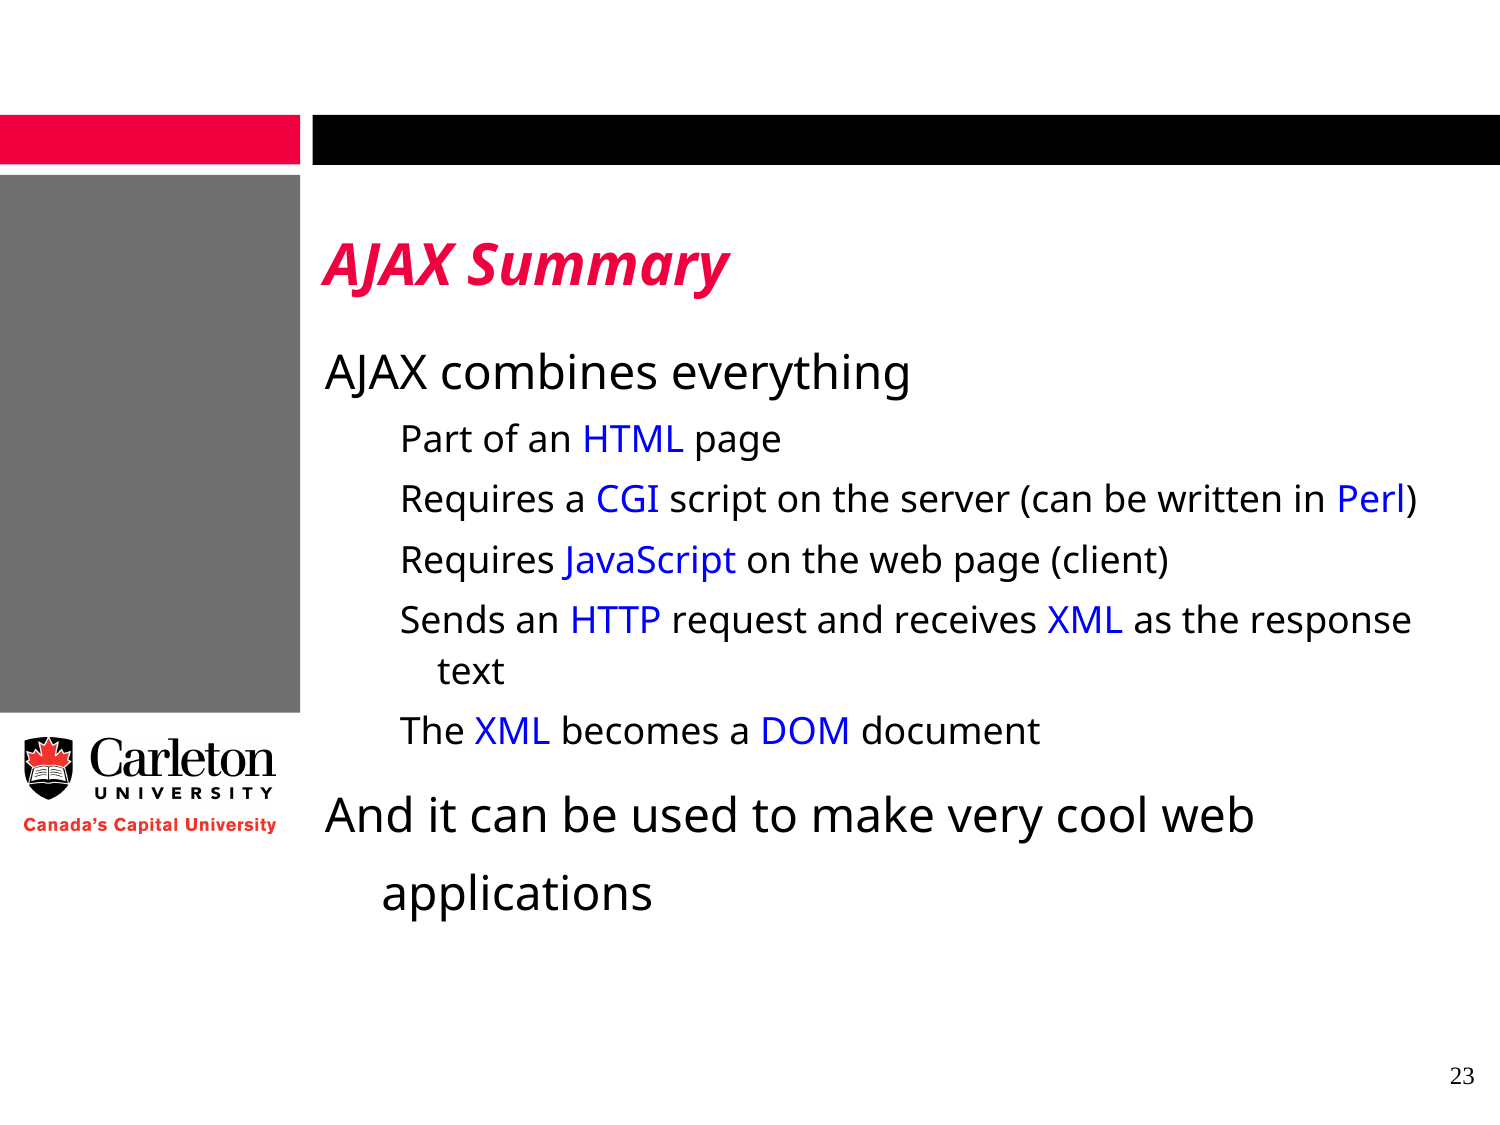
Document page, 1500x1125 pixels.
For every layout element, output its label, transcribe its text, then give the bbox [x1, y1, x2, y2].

title AJAX Summary [324, 187, 1450, 324]
picture [24, 737, 276, 834]
list AJAX combines everything Part of an HTML page Requires a CGI script on the server (can be written in Perl) Requires JavaScript on the web page (client) Sends an HTTP request and receives XML as the response text The XML becomes a DOM document And it can be used to make very cool web applications [324, 324, 1450, 1036]
